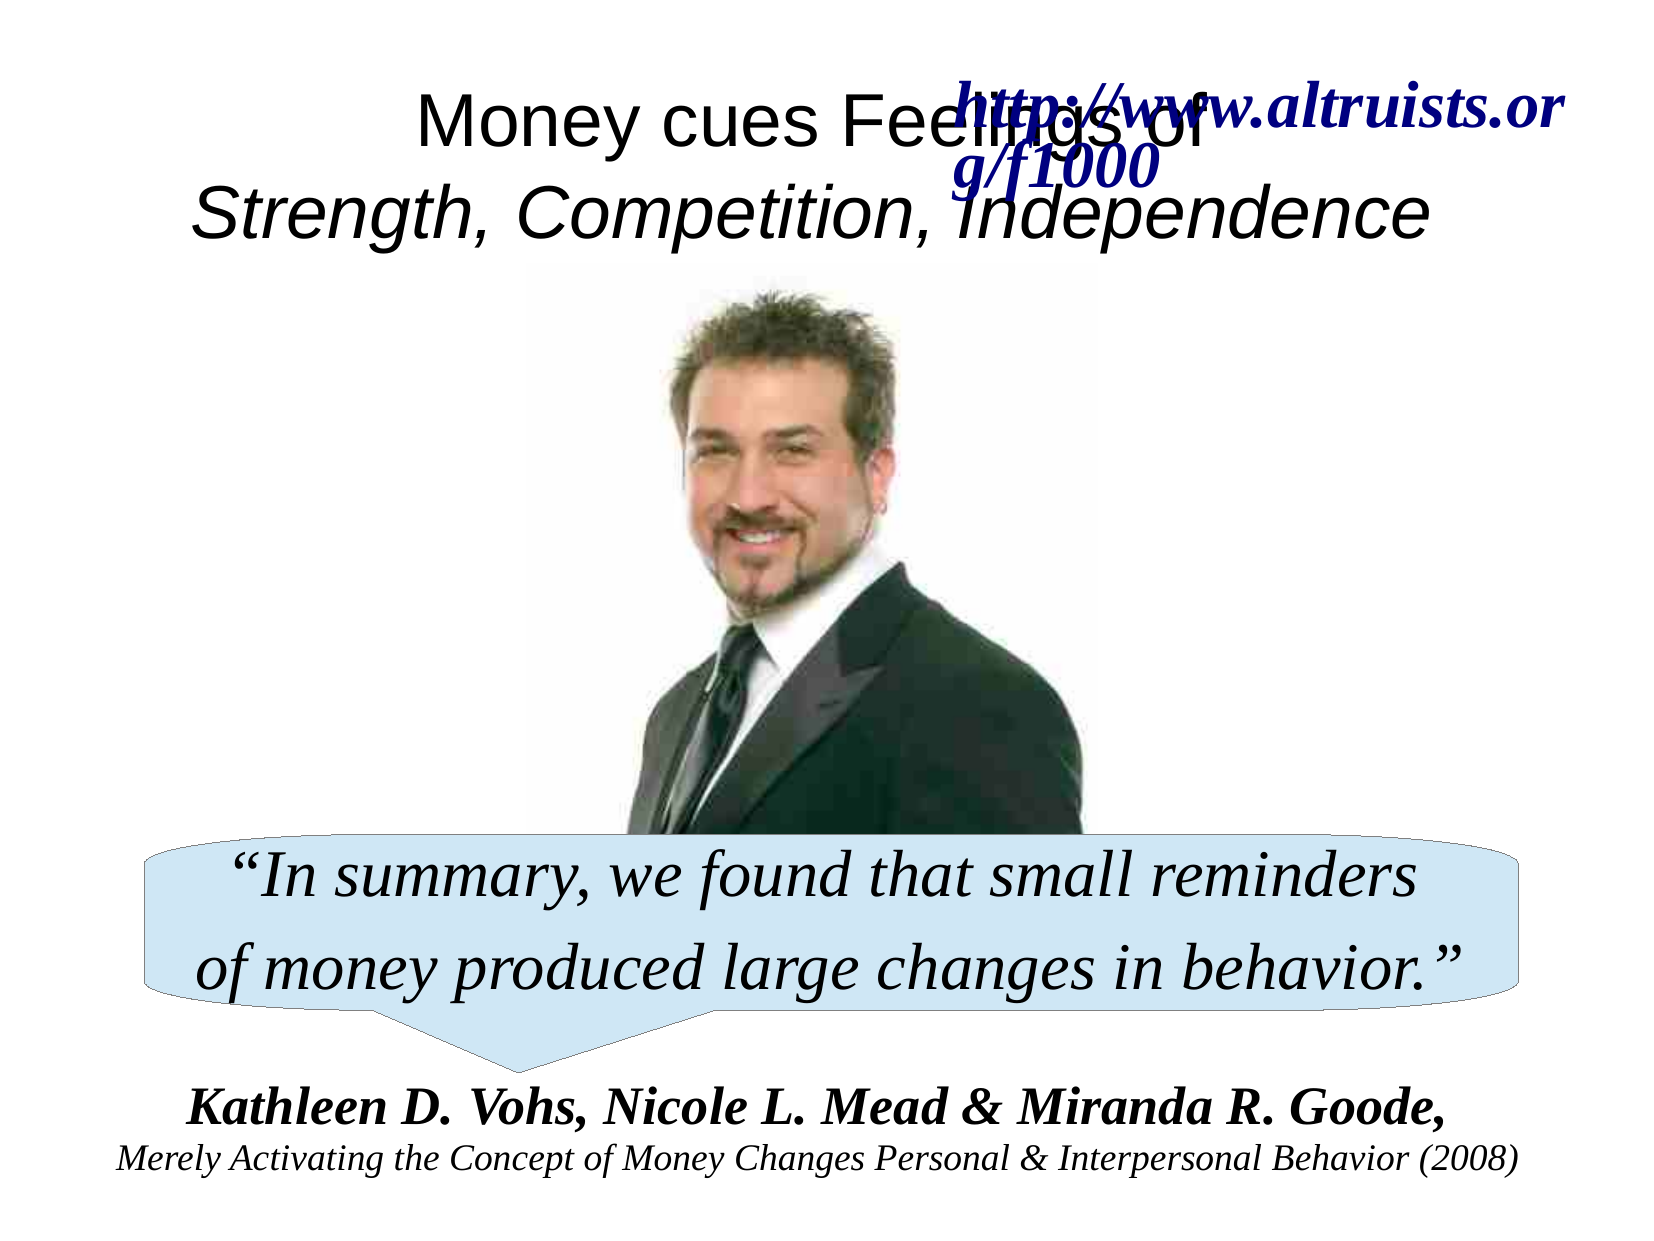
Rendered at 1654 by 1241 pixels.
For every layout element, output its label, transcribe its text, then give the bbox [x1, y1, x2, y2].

text_box Kathleen D. Vohs, Nicole L. Mead & Miranda R. Goode, Merely Activating the Concept of Money Changes Personal & Interpersonal Behavior (2008) [0, 1069, 1637, 1199]
text_box Money cues Feelings of Strength, Competition, Independence [123, 123, 1029, 200]
text_box “In summary, we found that small reminders of money produced large changes in behavior.” [144, 834, 1519, 1073]
text_box Money cues Feelings of Strength, Competition, Independence [1014, 123, 1501, 200]
picture [526, 263, 1098, 834]
text_box http://www.altruists.org/f1000 [938, 59, 1595, 103]
